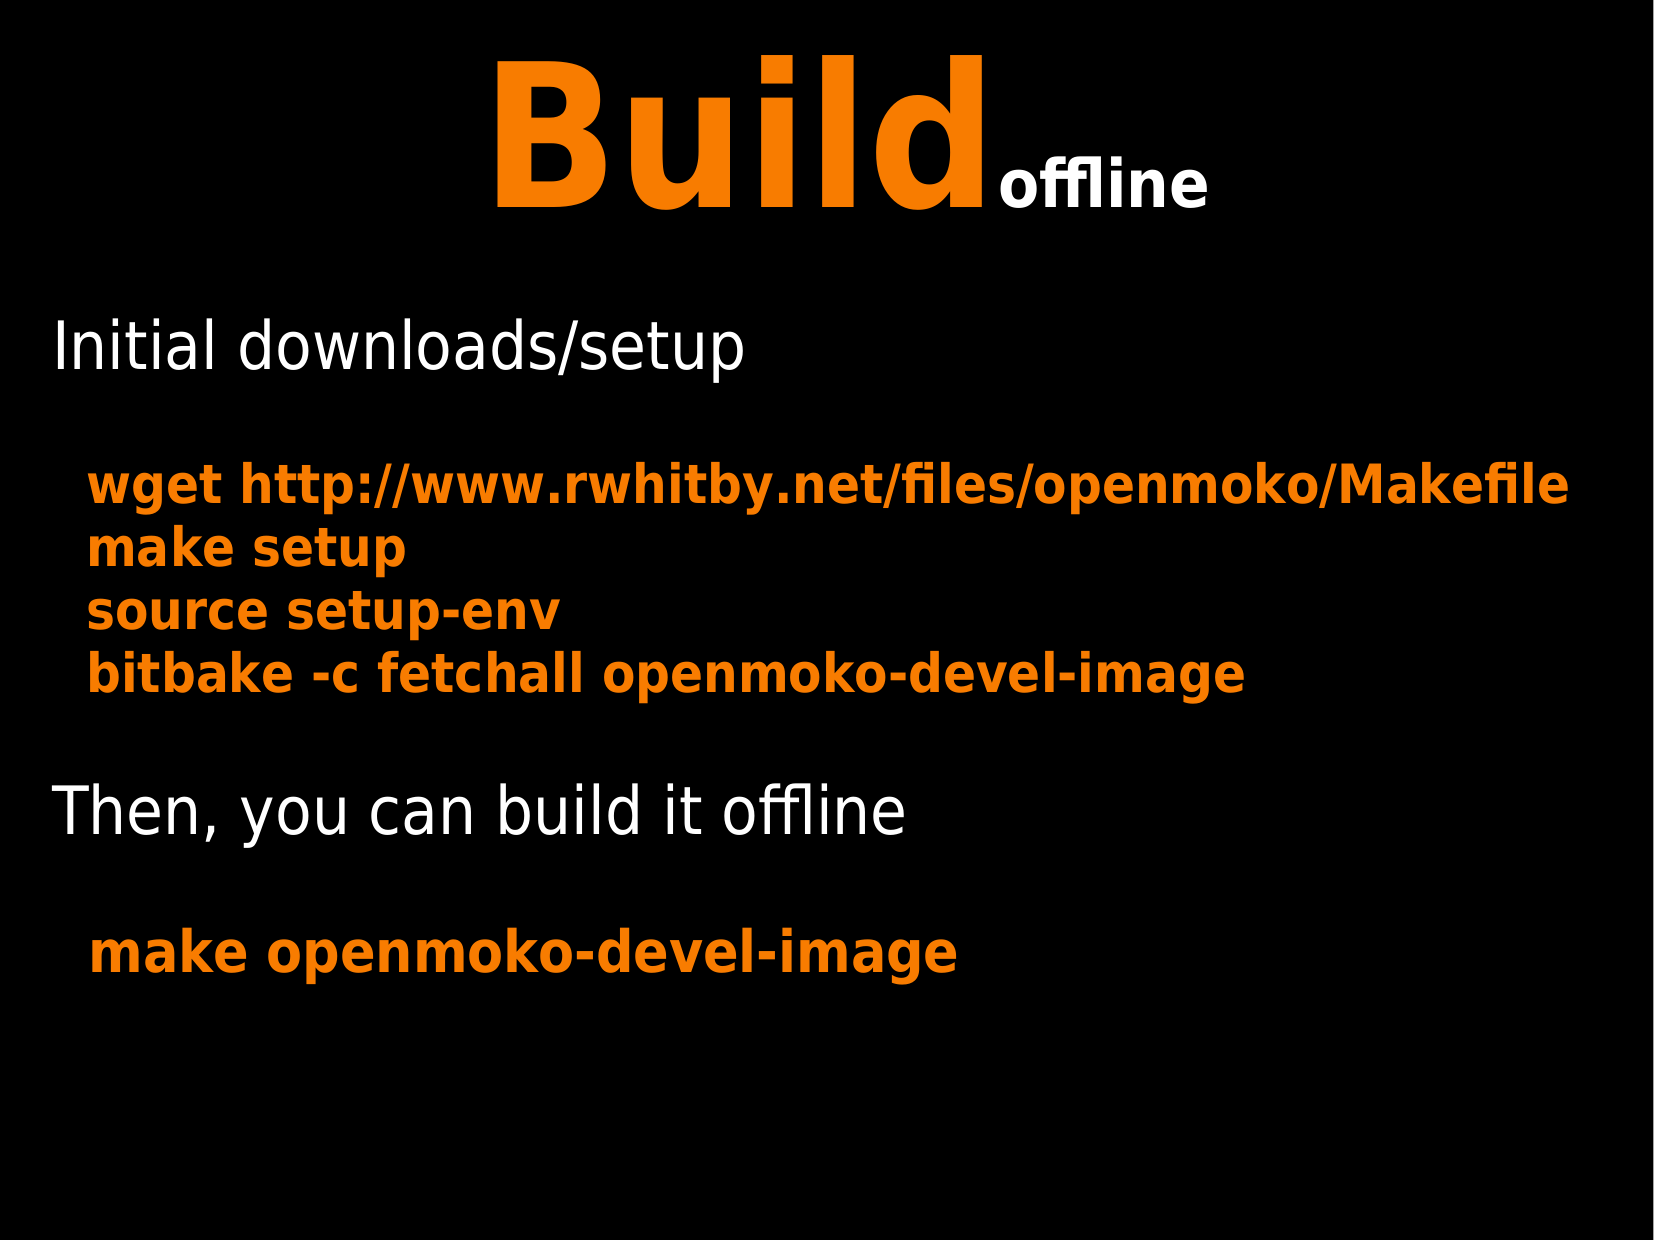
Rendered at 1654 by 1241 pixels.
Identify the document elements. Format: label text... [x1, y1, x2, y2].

text_box Buildoffline [303, 14, 1388, 263]
text_box Initial downloads/setup wget http://www.rwhitby.net/files/openmoko/Makefile make setup source setup-env bitbake -c fetchall openmoko-devel-image Then, you can build it offline make openmoko-devel-image [37, 300, 1651, 1173]
